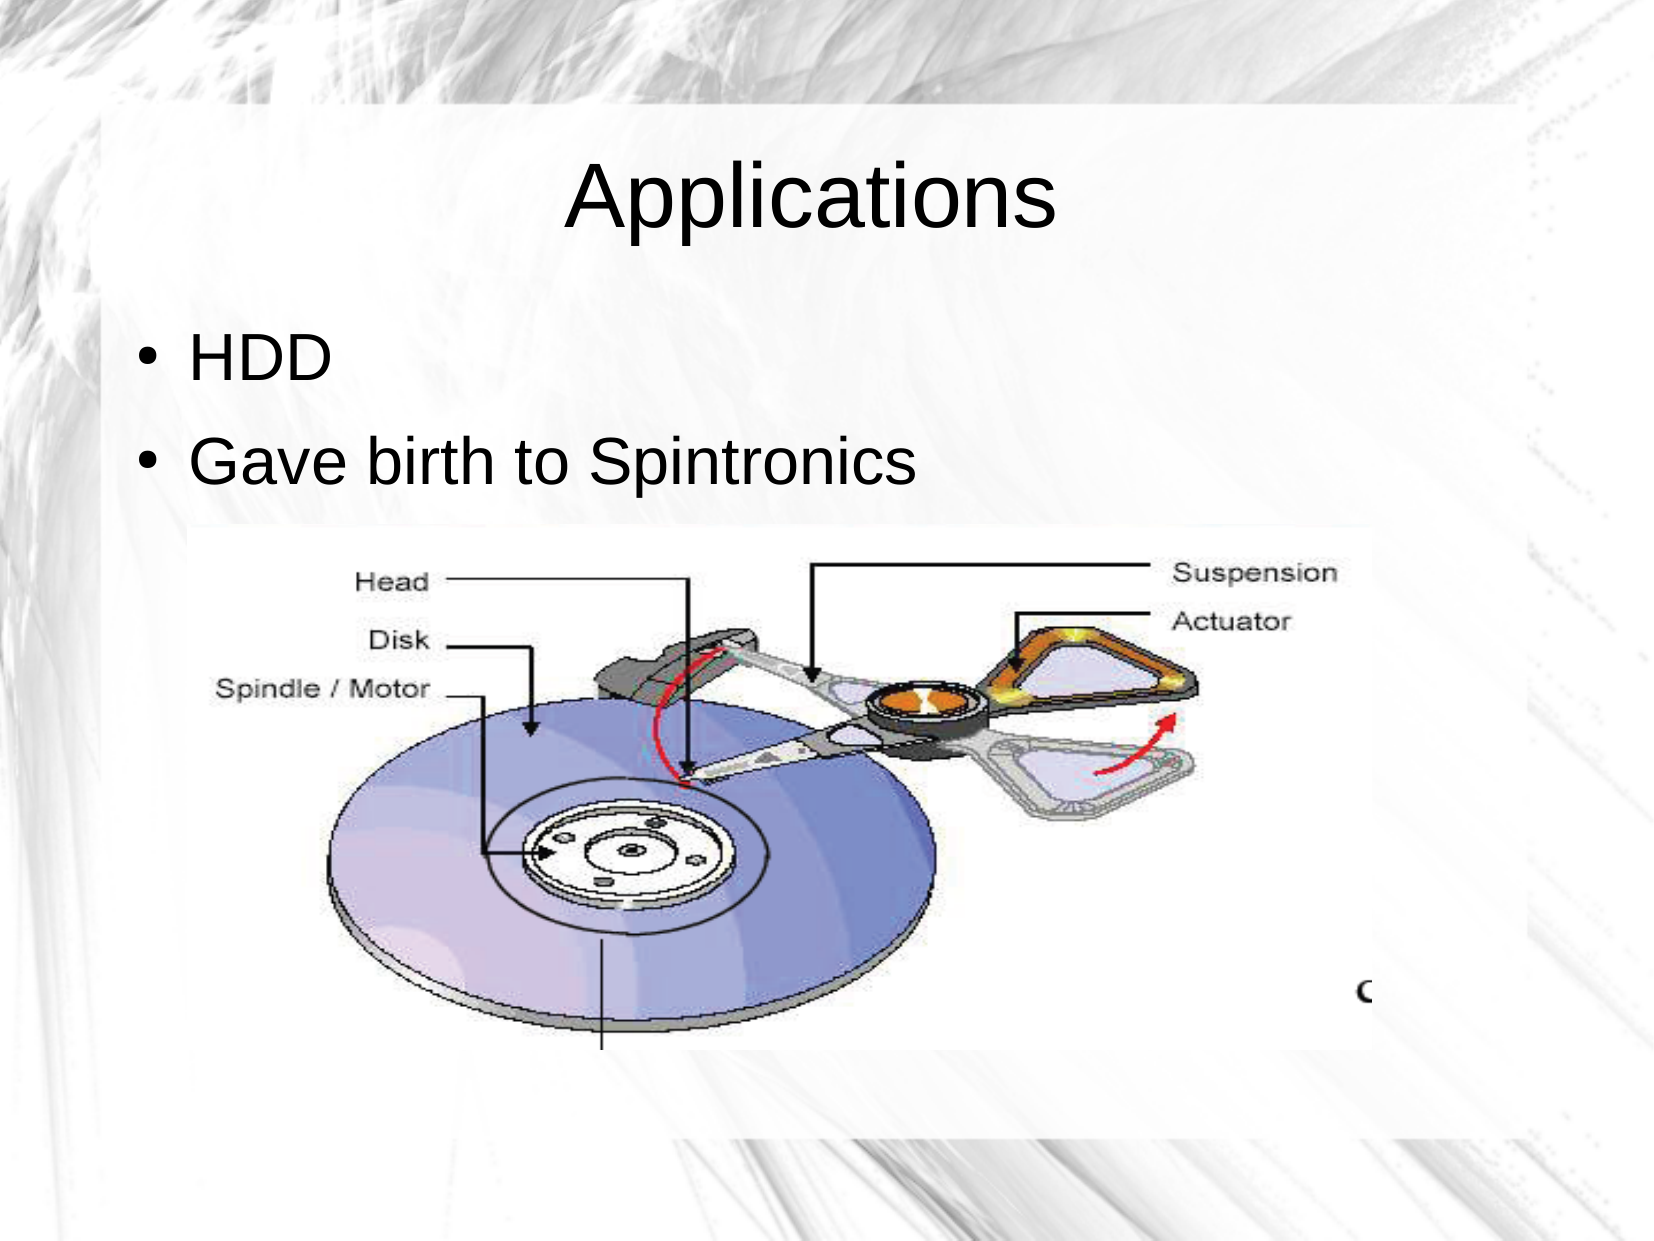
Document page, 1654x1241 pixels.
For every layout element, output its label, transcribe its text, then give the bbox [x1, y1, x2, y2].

picture [0, 0, 1654, 1241]
list HDD Gave birth to Spintronics [118, 319, 1501, 601]
title Applications [118, 119, 1506, 273]
